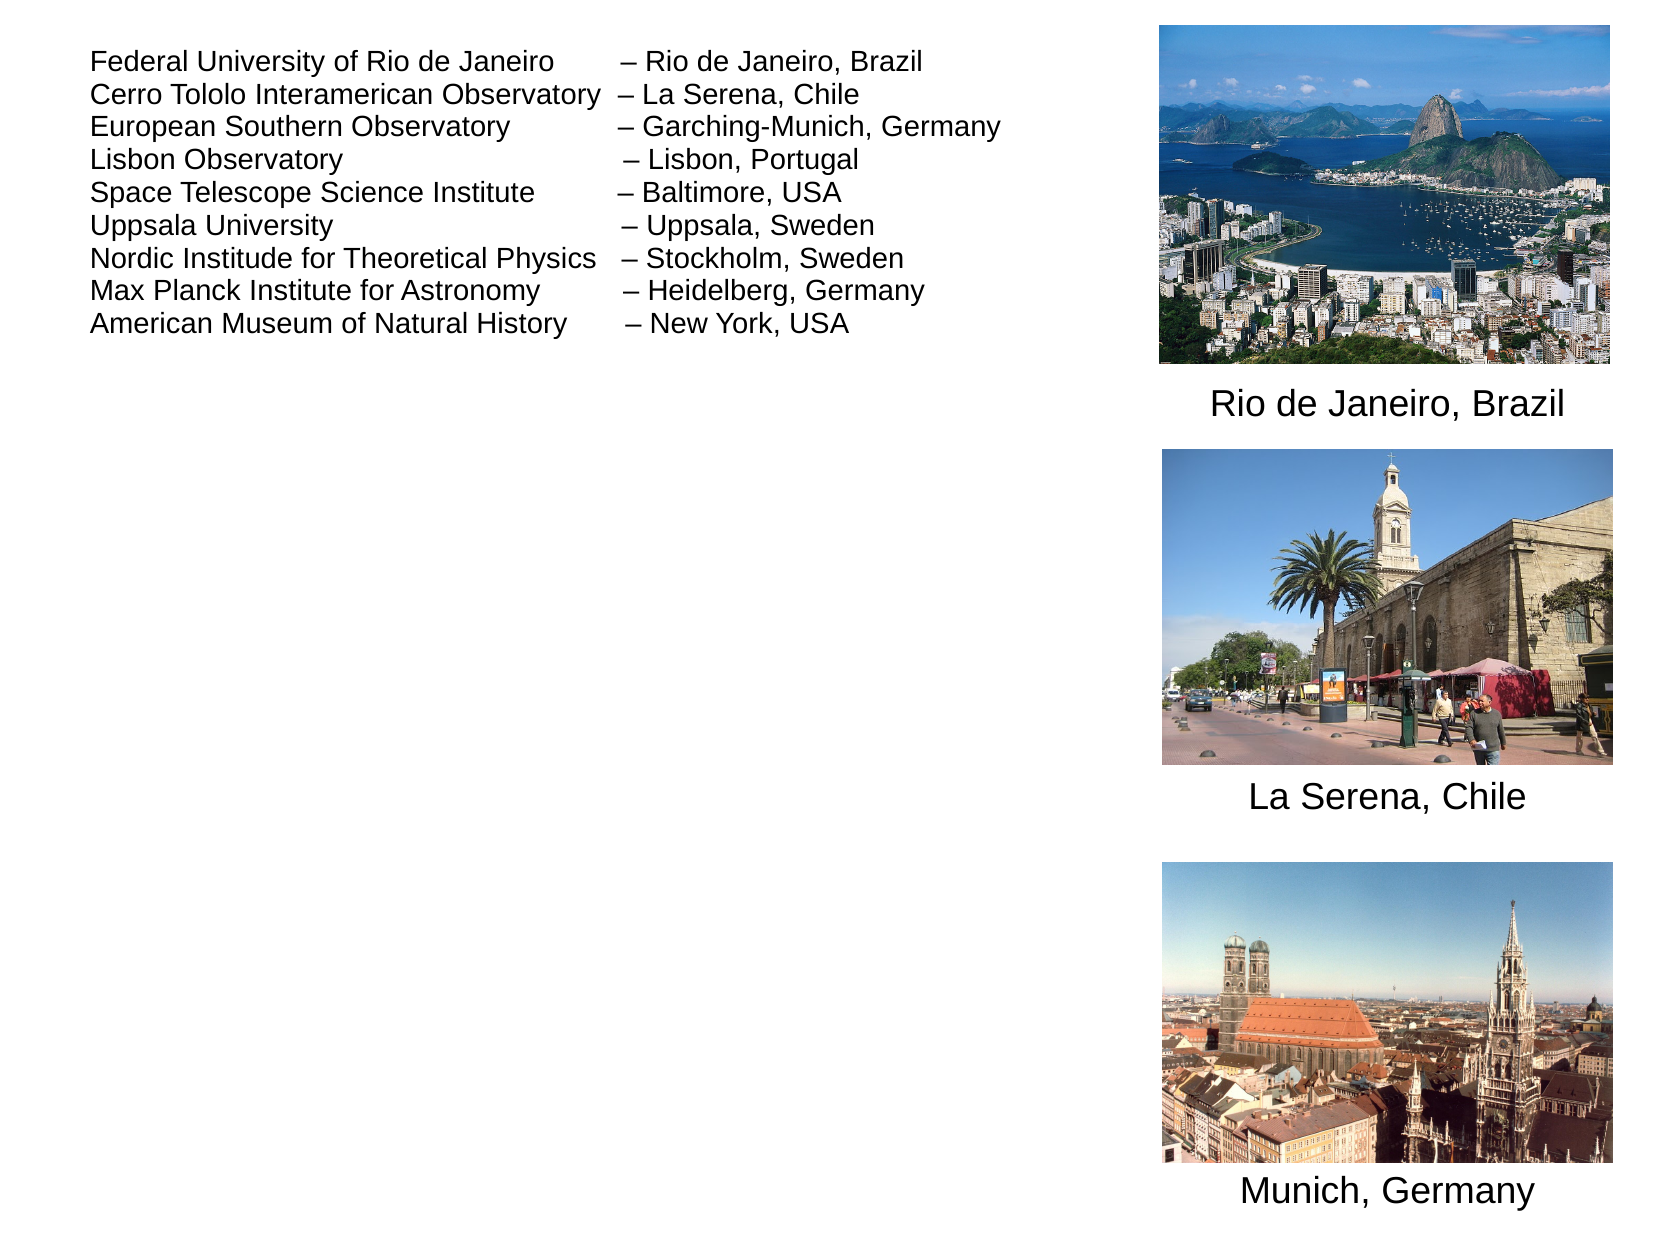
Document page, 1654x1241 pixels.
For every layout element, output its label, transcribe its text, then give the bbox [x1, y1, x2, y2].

text_box Federal University of Rio de Janeiro – Rio de Janeiro, Brazil Cerro Tololo Interamerican Observatory – La Serena, Chile European Southern Observatory – Garching-Munich, Germany Lisbon Observatory – Lisbon, Portugal Space Telescope Science Institute – Baltimore, USA Uppsala University – Uppsala, Sweden Nordic Institude for Theoretical Physics – Stockholm, Sweden Max Planck Institute for Astronomy – Heidelberg, Germany American Museum of Natural History – New York, USA [75, 37, 1051, 348]
text_box Munich, Germany [1162, 1162, 1613, 1220]
picture [1162, 862, 1613, 1162]
text_box La Serena, Chile [1162, 768, 1613, 826]
picture [1162, 449, 1613, 766]
picture [1159, 25, 1610, 364]
text_box Rio de Janeiro, Brazil [1162, 375, 1613, 432]
